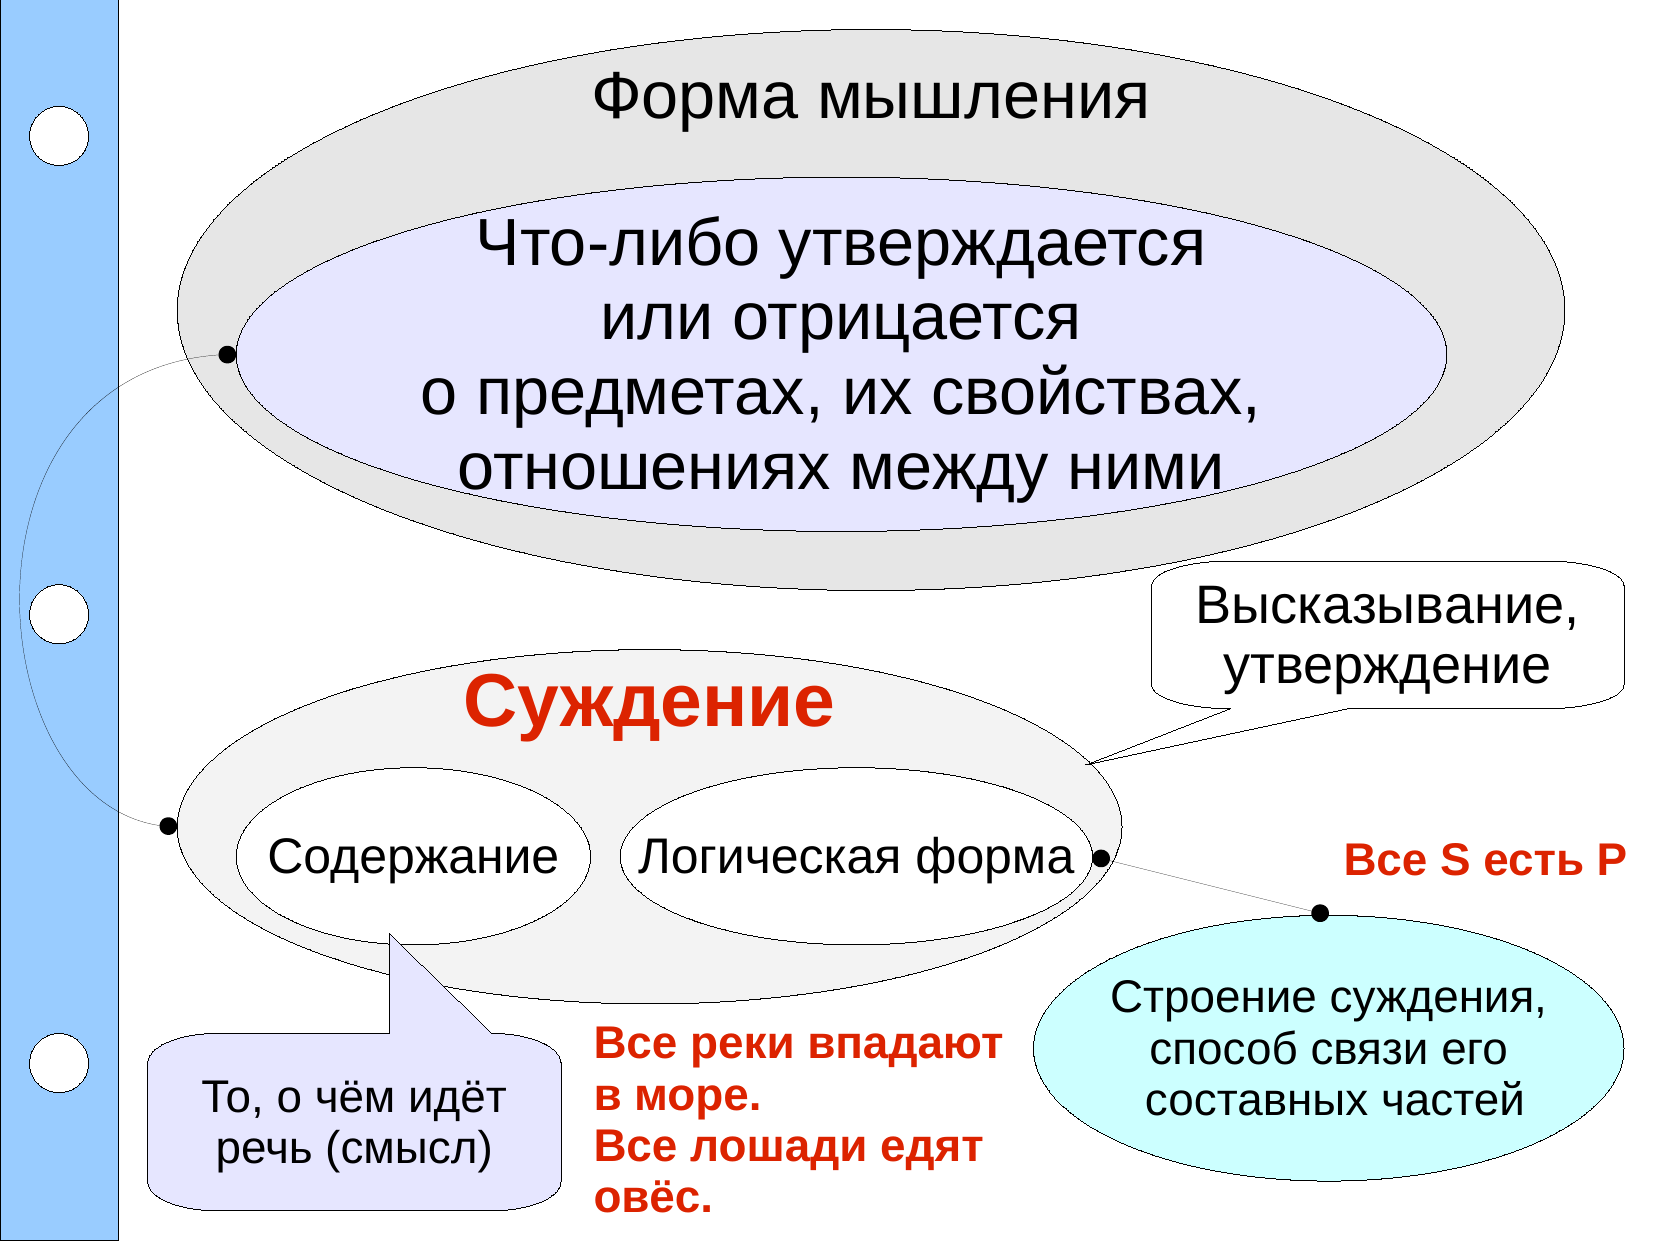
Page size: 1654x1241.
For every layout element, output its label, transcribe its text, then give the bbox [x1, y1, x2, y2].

text_box Все S есть P [1328, 826, 1654, 894]
text_box Суждение [177, 649, 1123, 1004]
text_box Что-либо утверждается или отрицается о предметах, их свойствах, отношениях между ними [236, 177, 1447, 532]
text_box Содержание [236, 767, 591, 945]
text_box Строение суждения, способ связи его составных частей [1033, 915, 1625, 1182]
text_box Логическая форма [620, 767, 1093, 945]
text_box Форма мышления [177, 29, 1565, 591]
text_box [0, 0, 119, 1241]
text_box Высказывание, утверждение [1085, 561, 1625, 765]
text_box [20, 388, 119, 811]
text_box То, о чём идёт речь (смысл) [147, 933, 562, 1211]
text_box Все реки впадают в море. Все лошади едят овёс. [578, 1009, 1022, 1234]
